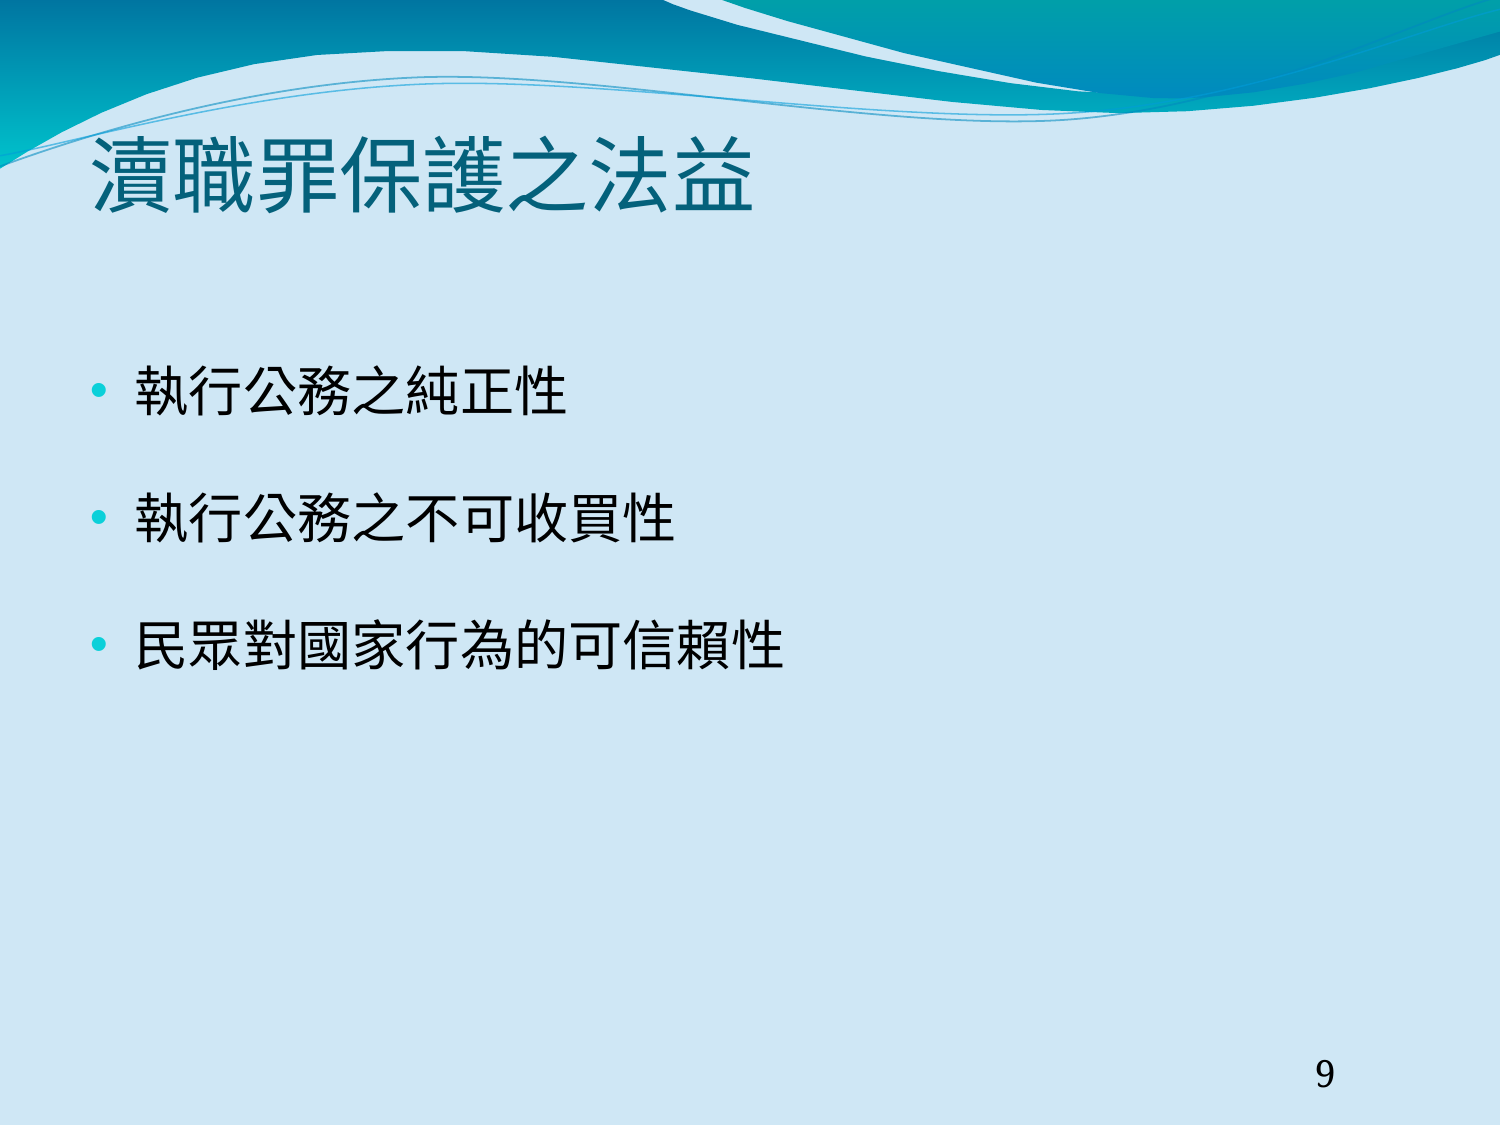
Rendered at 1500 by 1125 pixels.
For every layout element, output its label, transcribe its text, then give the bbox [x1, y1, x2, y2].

list 執行公務之純正性 執行公務之不可收買性 民眾對國家行為的可信賴性 [75, 317, 1425, 1038]
slide_number <編號> [1299, 1042, 1425, 1103]
title 瀆職罪保護之法益 [75, 115, 1425, 303]
